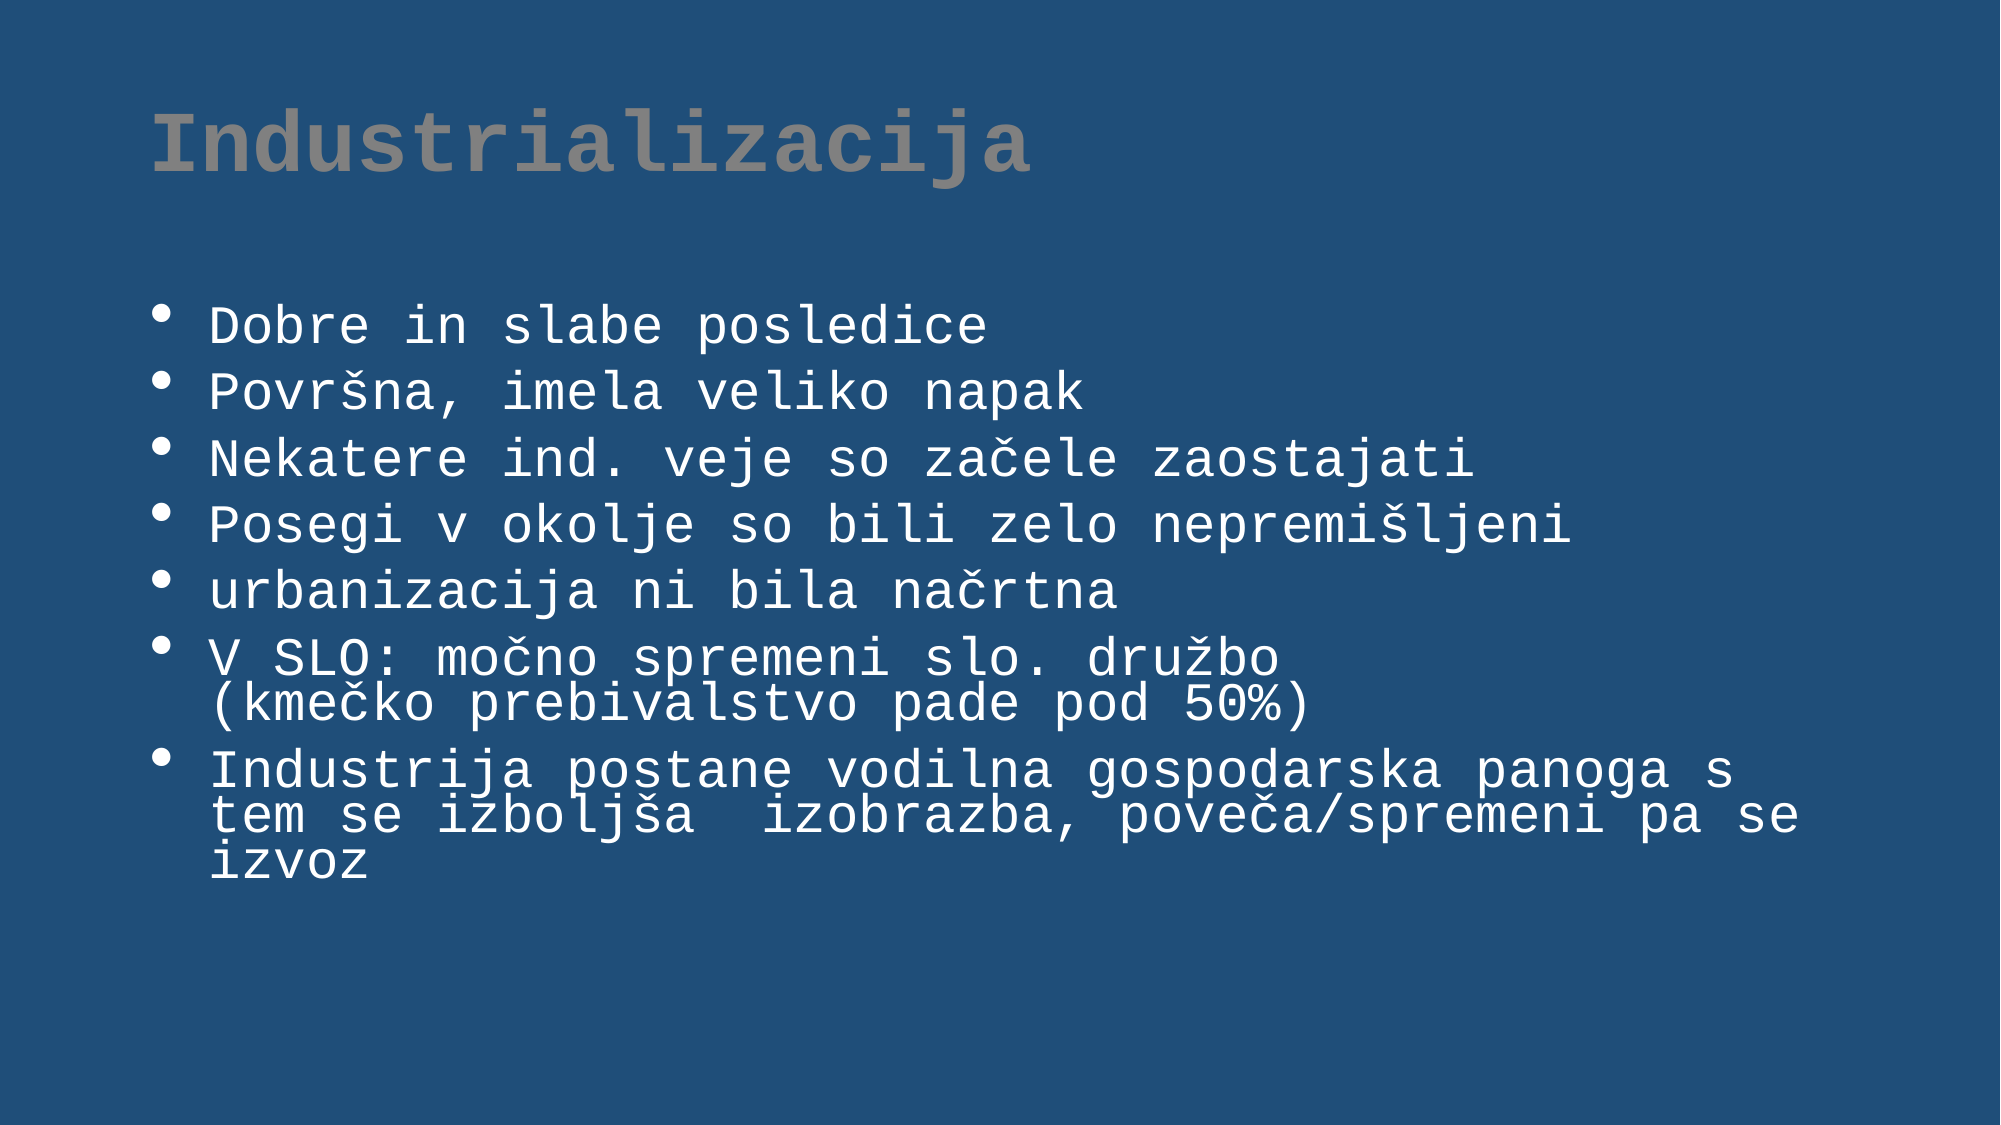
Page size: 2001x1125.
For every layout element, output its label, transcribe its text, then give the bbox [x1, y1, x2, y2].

title Industrializacija [133, 89, 1859, 267]
list Dobre in slabe posledice Površna, imela veliko napak Nekatere ind. veje so začele zaostajati Posegi v okolje so bili zelo nepremišljeni urbanizacija ni bila načrtna V SLO: močno spremeni slo. družbo (kmečko prebivalstvo pade pod 50%) Industrija postane vodilna gospodarska panoga s tem se izboljša izobrazba, poveča/spremeni pa se izvoz [137, 299, 1863, 1014]
